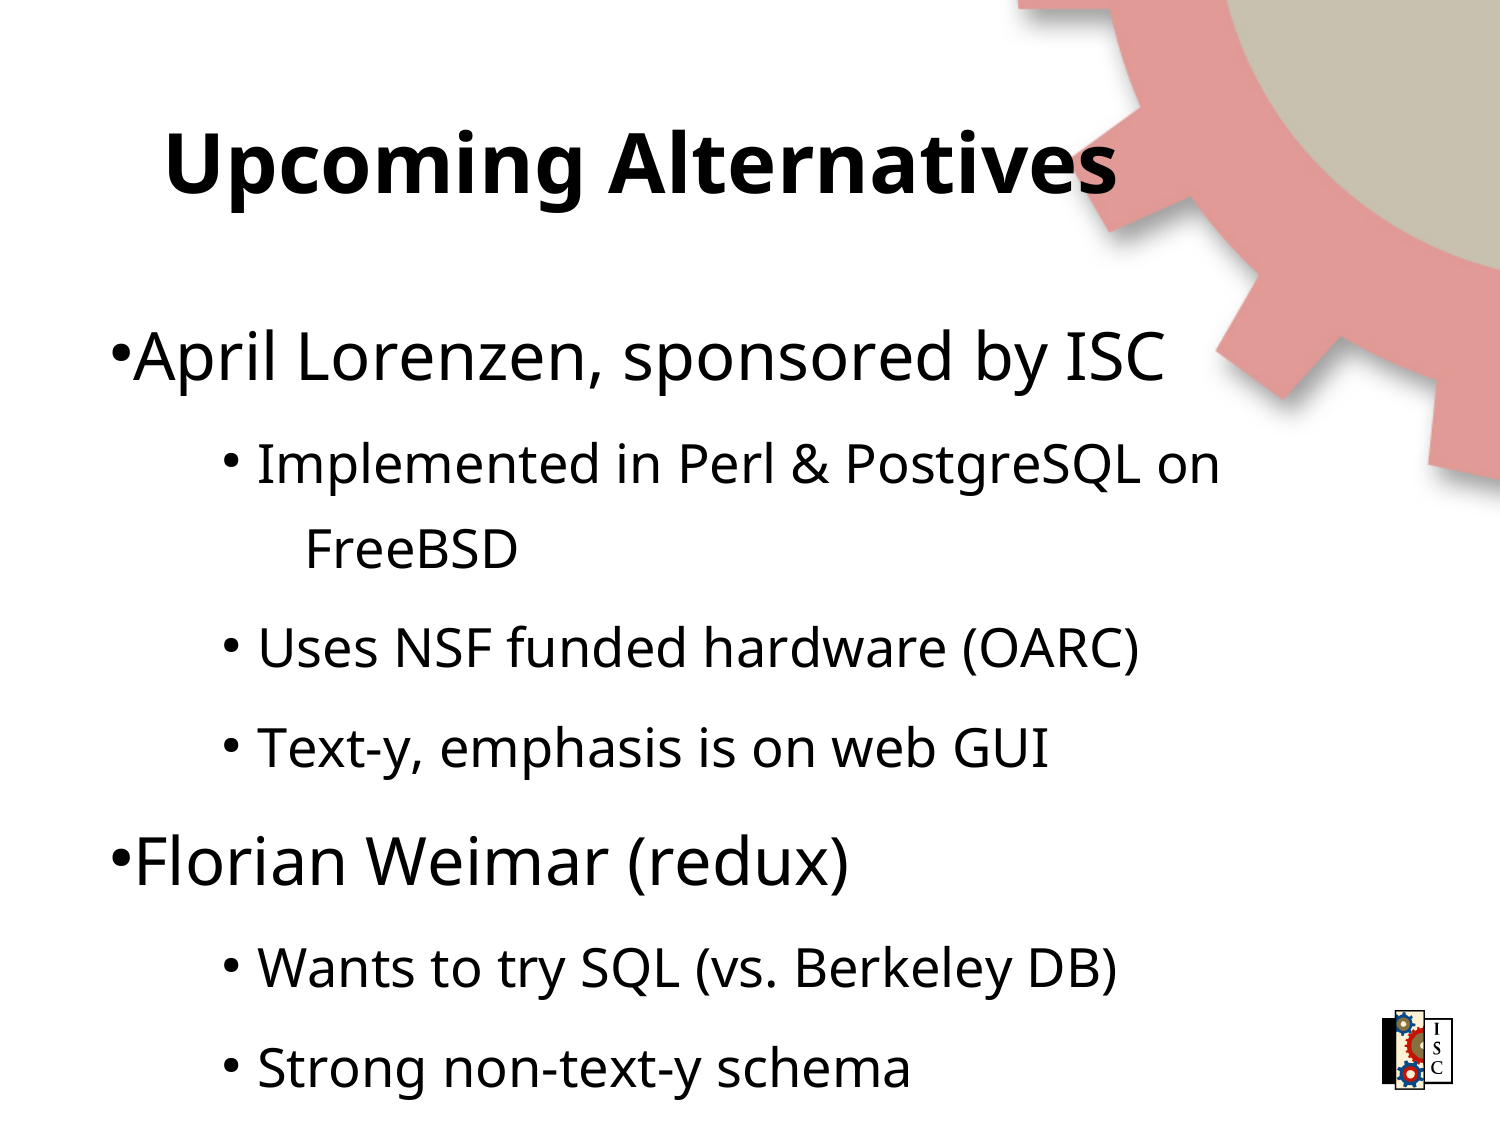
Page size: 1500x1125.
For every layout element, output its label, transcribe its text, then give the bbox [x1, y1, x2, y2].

list April Lorenzen, sponsored by ISC Implemented in Perl & PostgreSQL on FreeBSD Uses NSF funded hardware (OARC) Text-y, emphasis is on web GUI Florian Weimar (redux) Wants to try SQL (vs. Berkeley DB) Strong non-text-y schema Emphasis on performance [91, 295, 1406, 1105]
picture [0, 0, 1500, 1125]
title Upcoming Alternatives [162, 30, 1473, 276]
